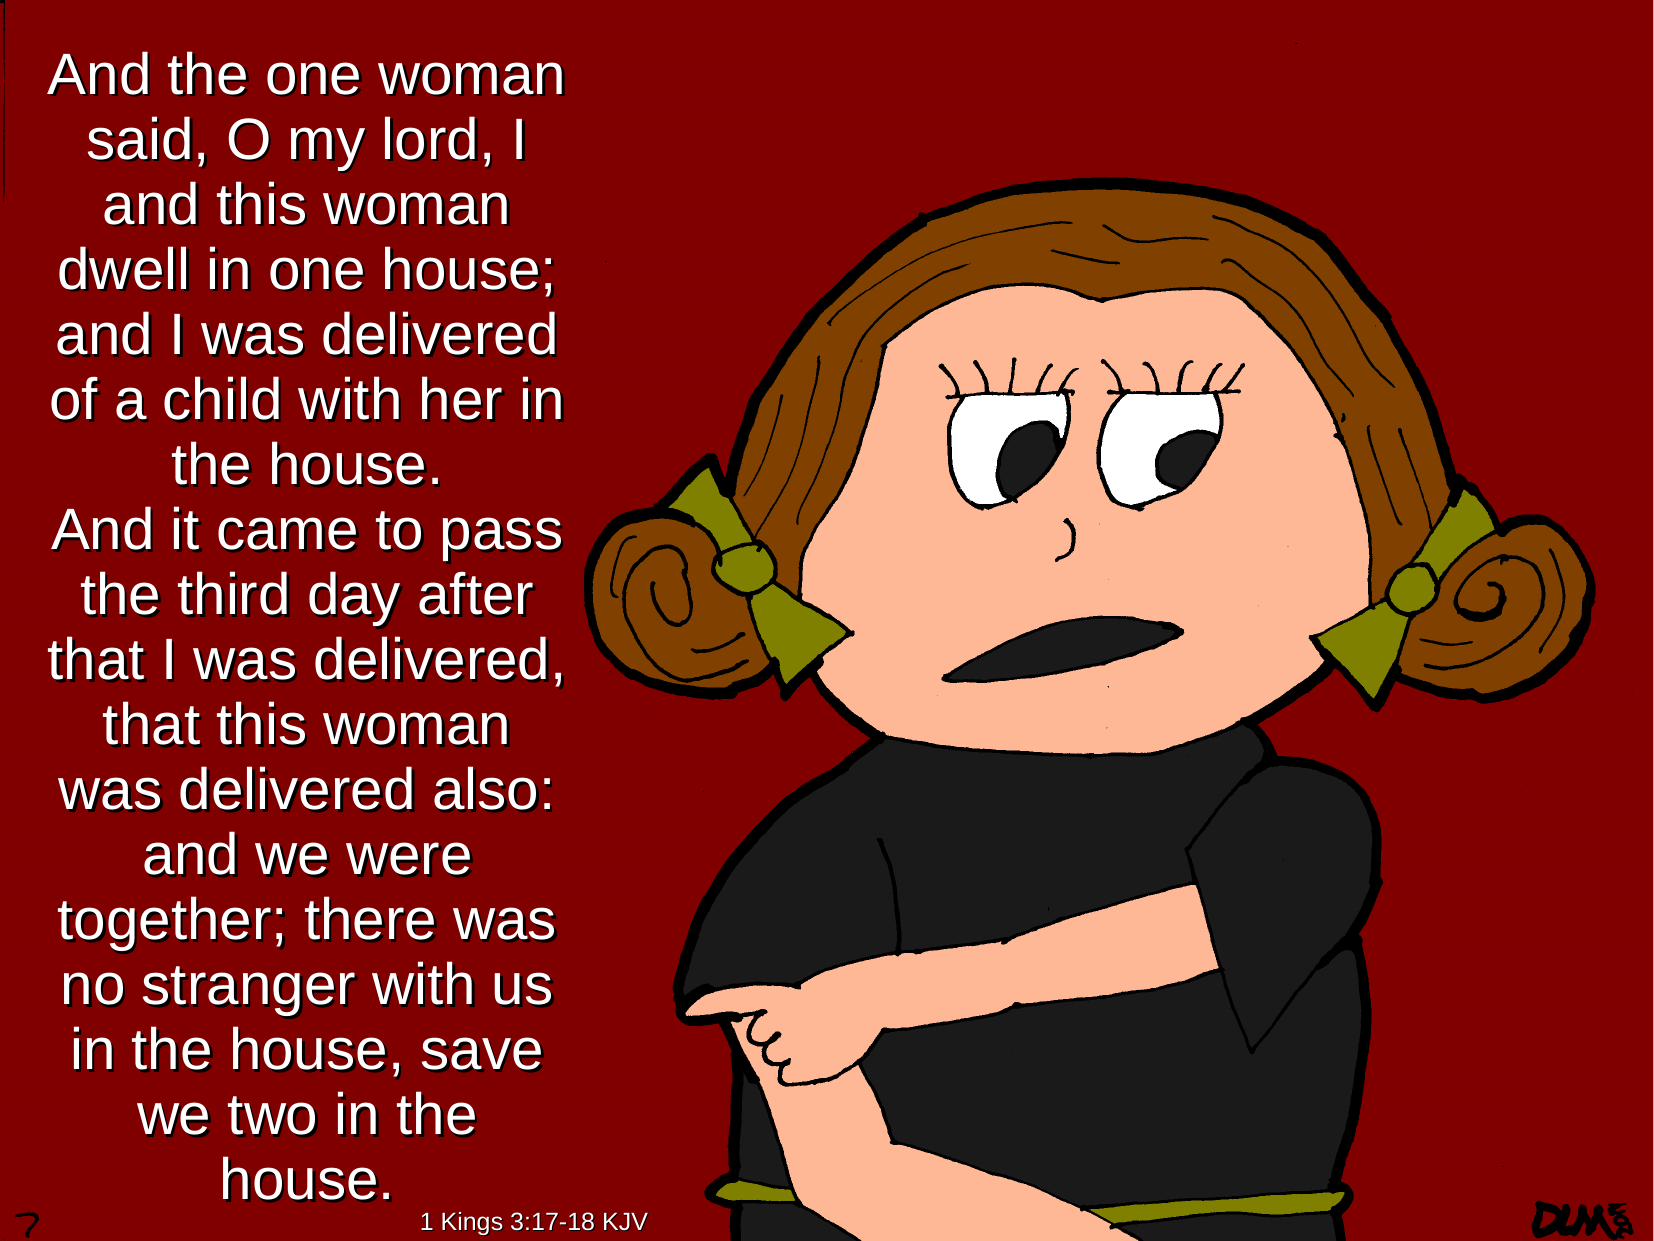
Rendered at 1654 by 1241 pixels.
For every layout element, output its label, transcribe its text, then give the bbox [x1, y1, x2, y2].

text_box 1 Kings 3:17-18 KJV [405, 1200, 664, 1241]
picture [0, 0, 1654, 1241]
text_box And the one woman said, O my lord, I and this woman dwell in one house; and I was delivered of a child with her in the house. And it came to pass the third day after that I was delivered, that this woman was delivered also: and we were together; there was no stranger with us in the house, save we two in the house. [30, 34, 586, 1216]
